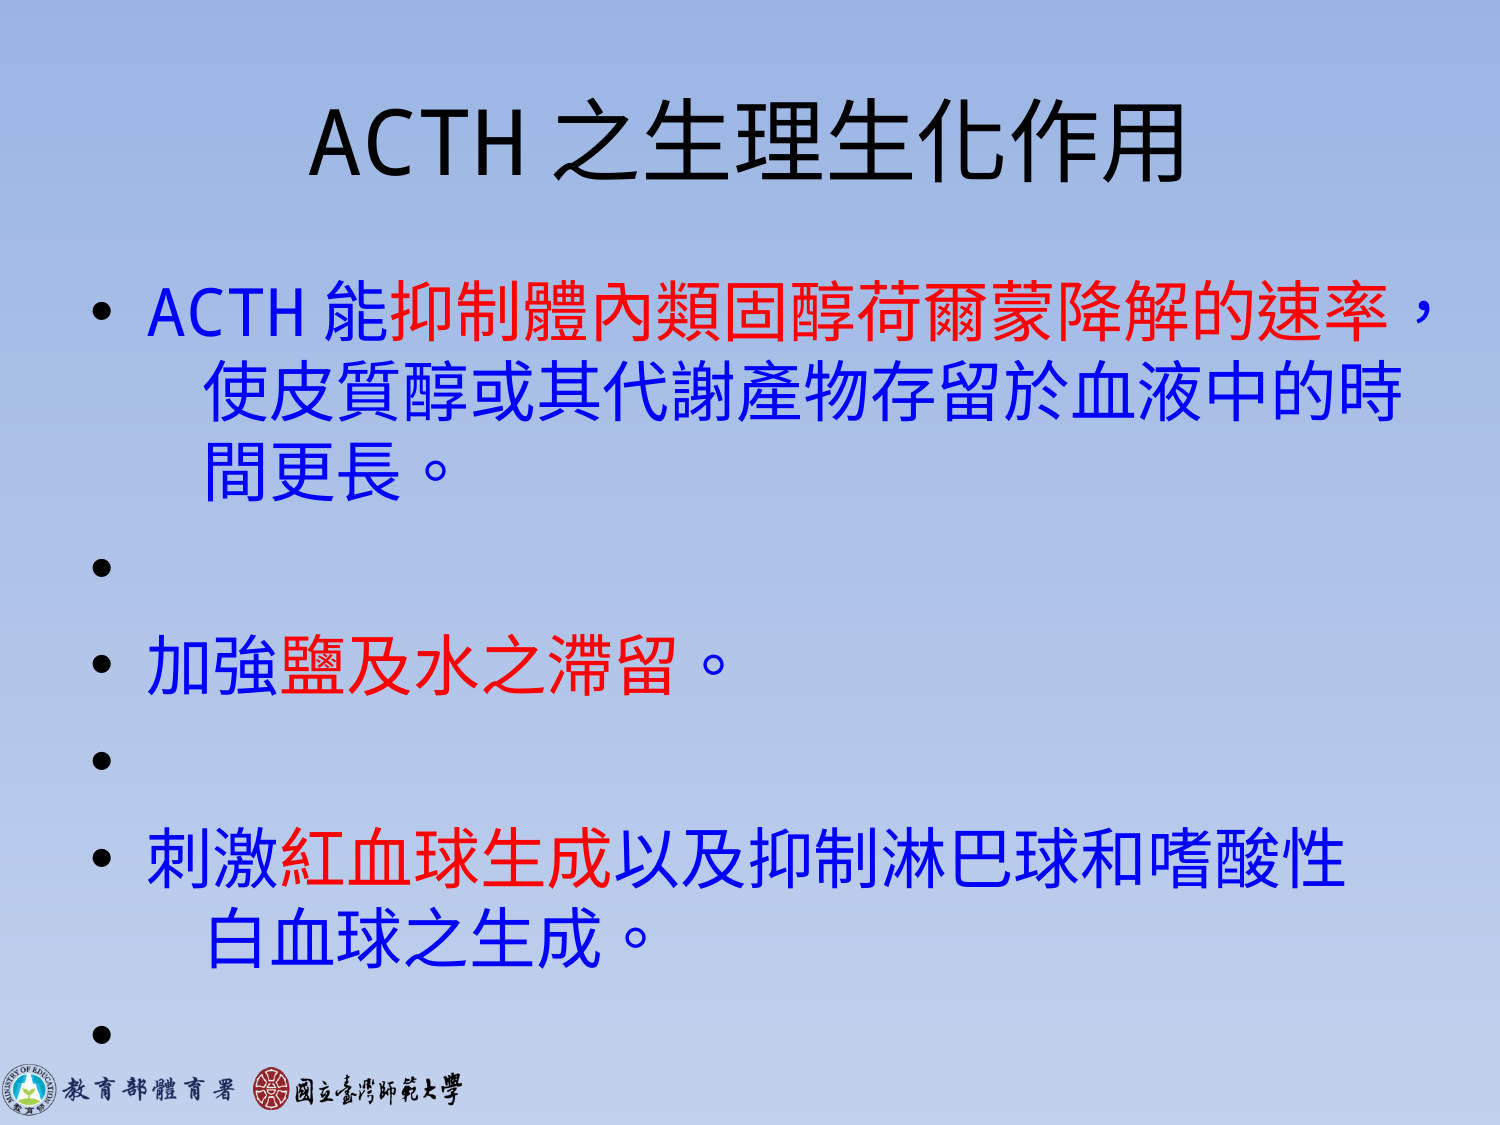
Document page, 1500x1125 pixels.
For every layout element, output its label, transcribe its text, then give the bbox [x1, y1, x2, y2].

title ACTH之生理生化作用 [75, 45, 1426, 233]
list ACTH能抑制體內類固醇荷爾蒙降解的速率，使皮質醇或其代謝產物存留於血液中的時間更長。 加強鹽及水之滯留。 刺激紅血球生成以及抑制淋巴球和嗜酸性白血球之生成。 [75, 262, 1426, 1005]
